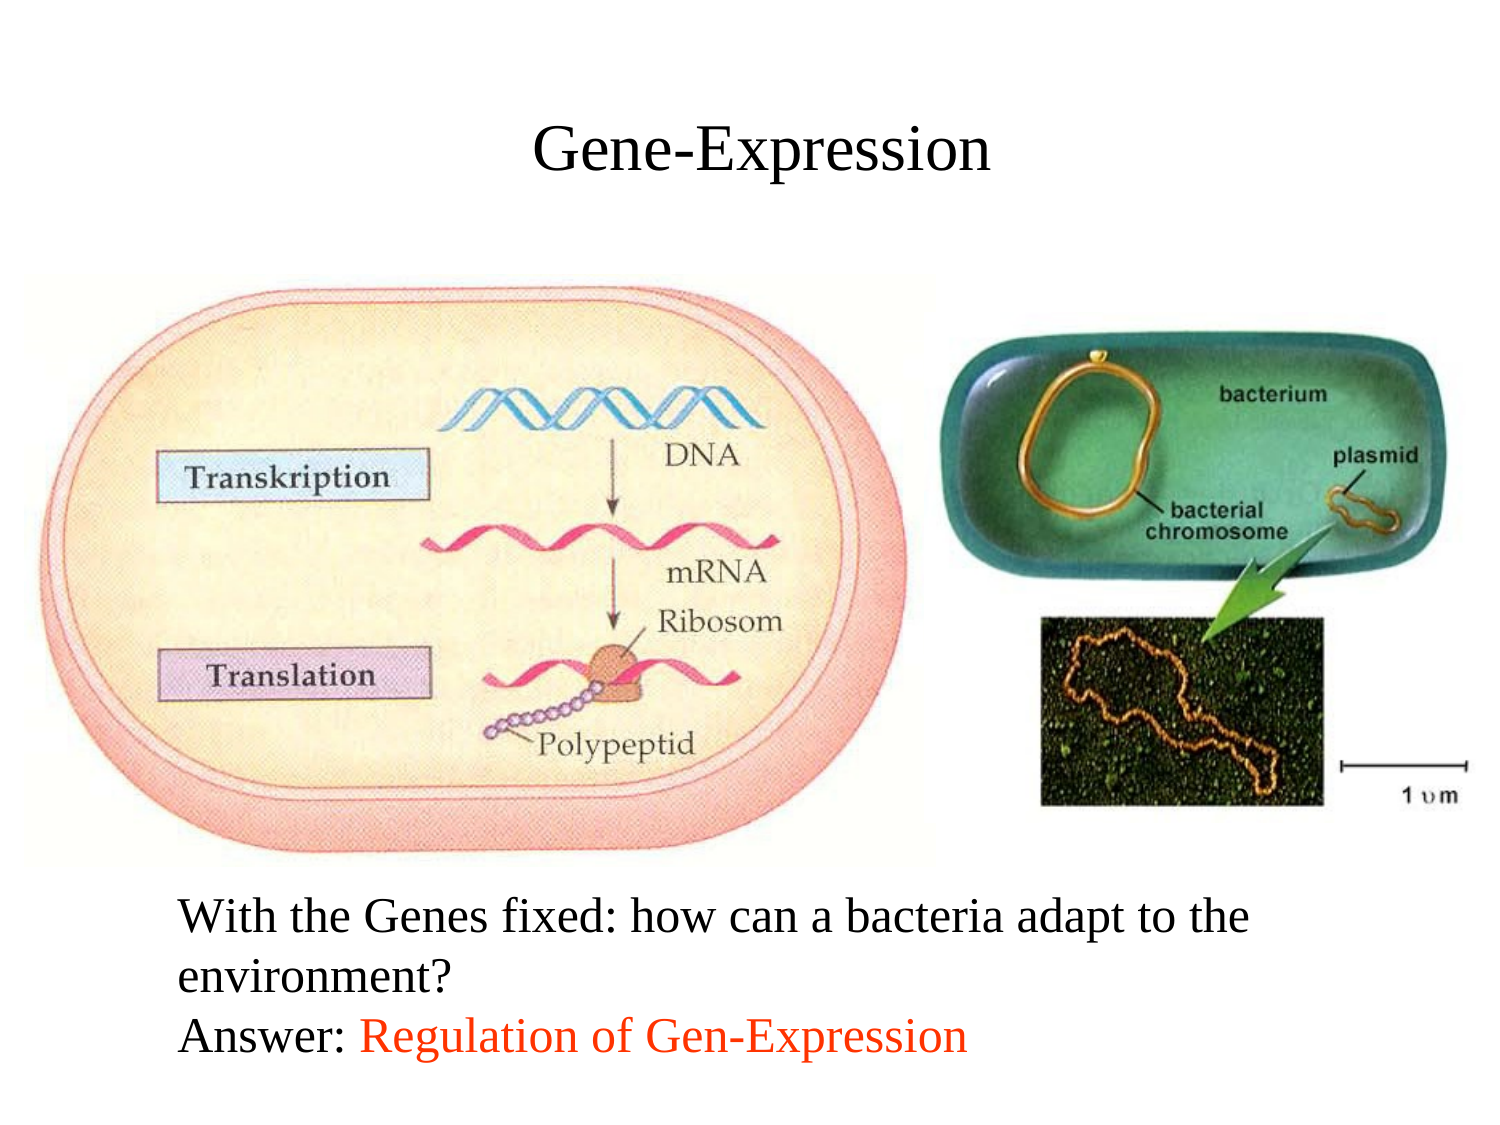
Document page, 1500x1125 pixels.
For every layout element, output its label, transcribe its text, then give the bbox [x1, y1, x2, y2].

text_box With the Genes fixed: how can a bacteria adapt to the environment? Answer: Regulation of Gen-Expression [162, 874, 1401, 1071]
title Gene-Expression [125, 50, 1401, 238]
picture [24, 274, 936, 867]
chart [924, 312, 1500, 823]
